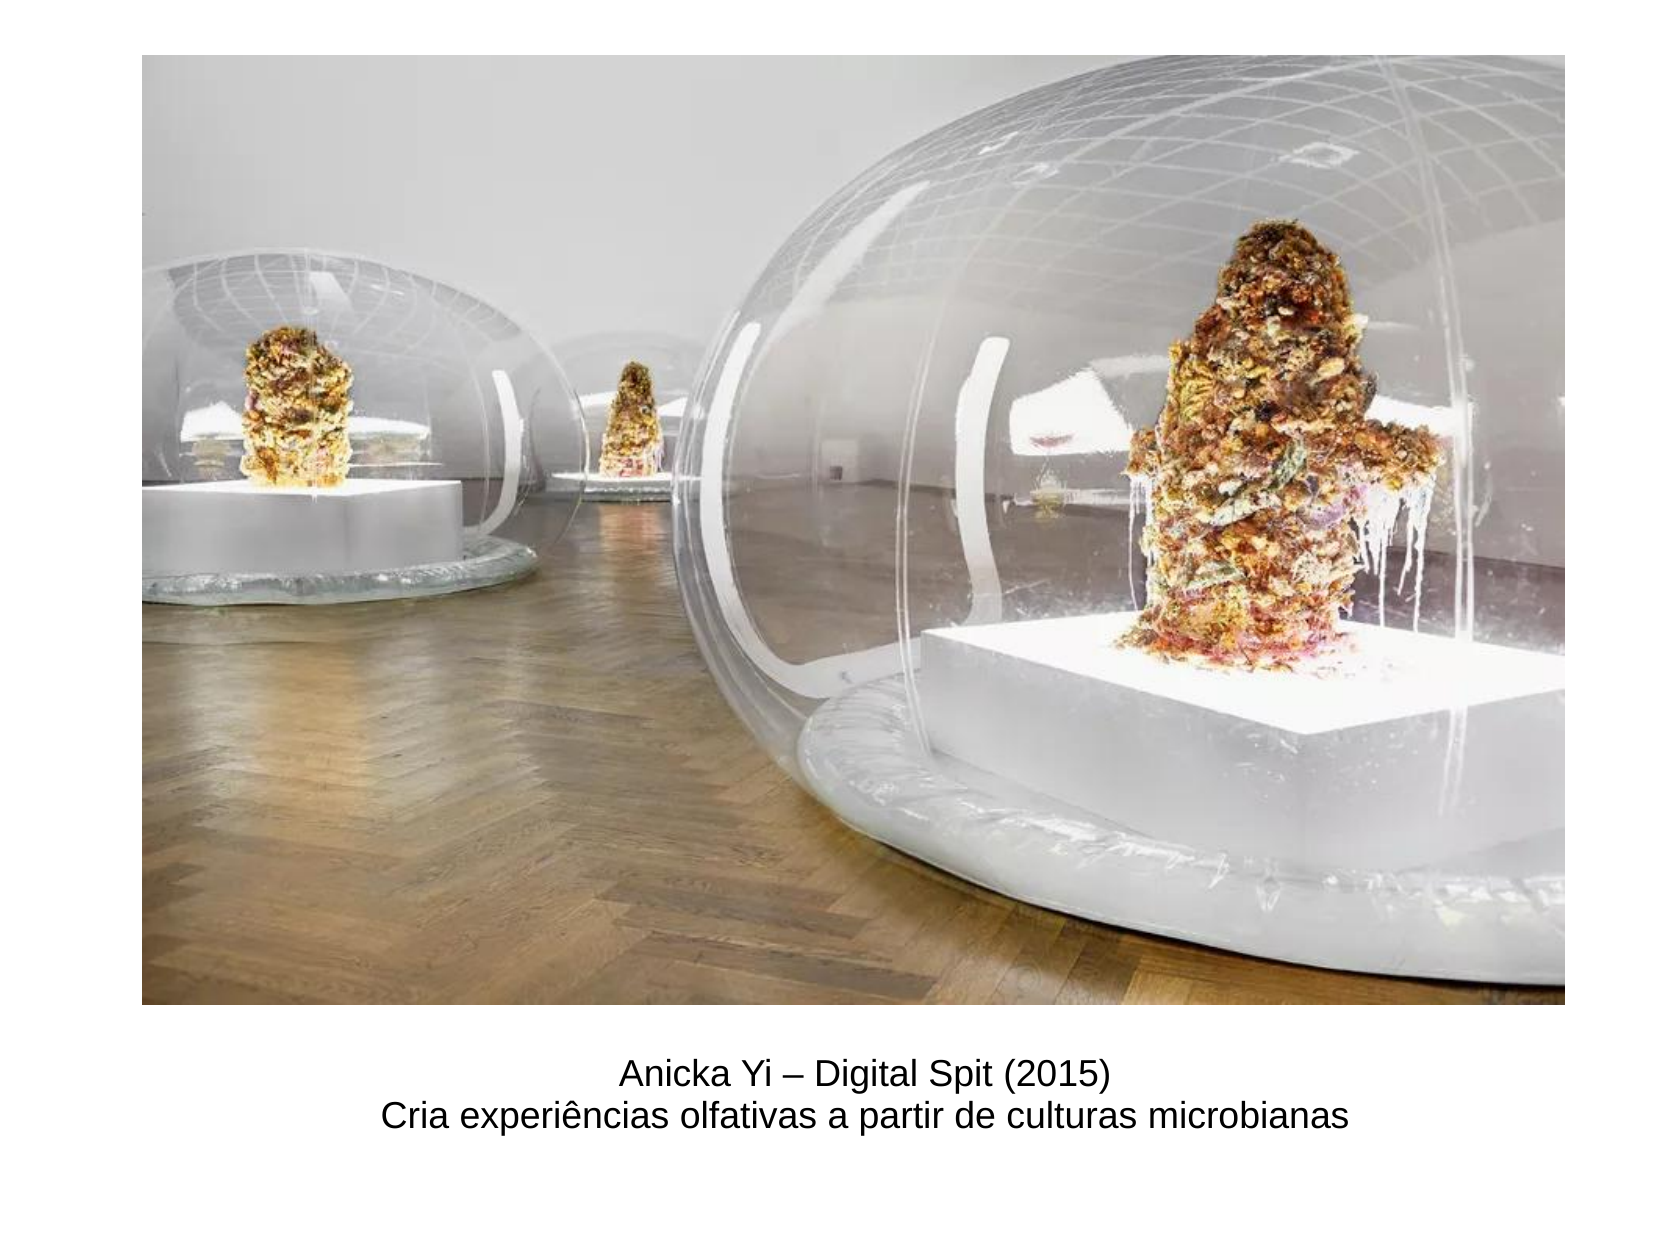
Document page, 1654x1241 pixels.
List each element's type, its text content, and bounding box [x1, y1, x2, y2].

picture [142, 55, 1565, 1005]
text_box Anicka Yi – Digital Spit (2015) Cria experiências olfativas a partir de culturas microbianas [230, 1045, 1501, 1187]
